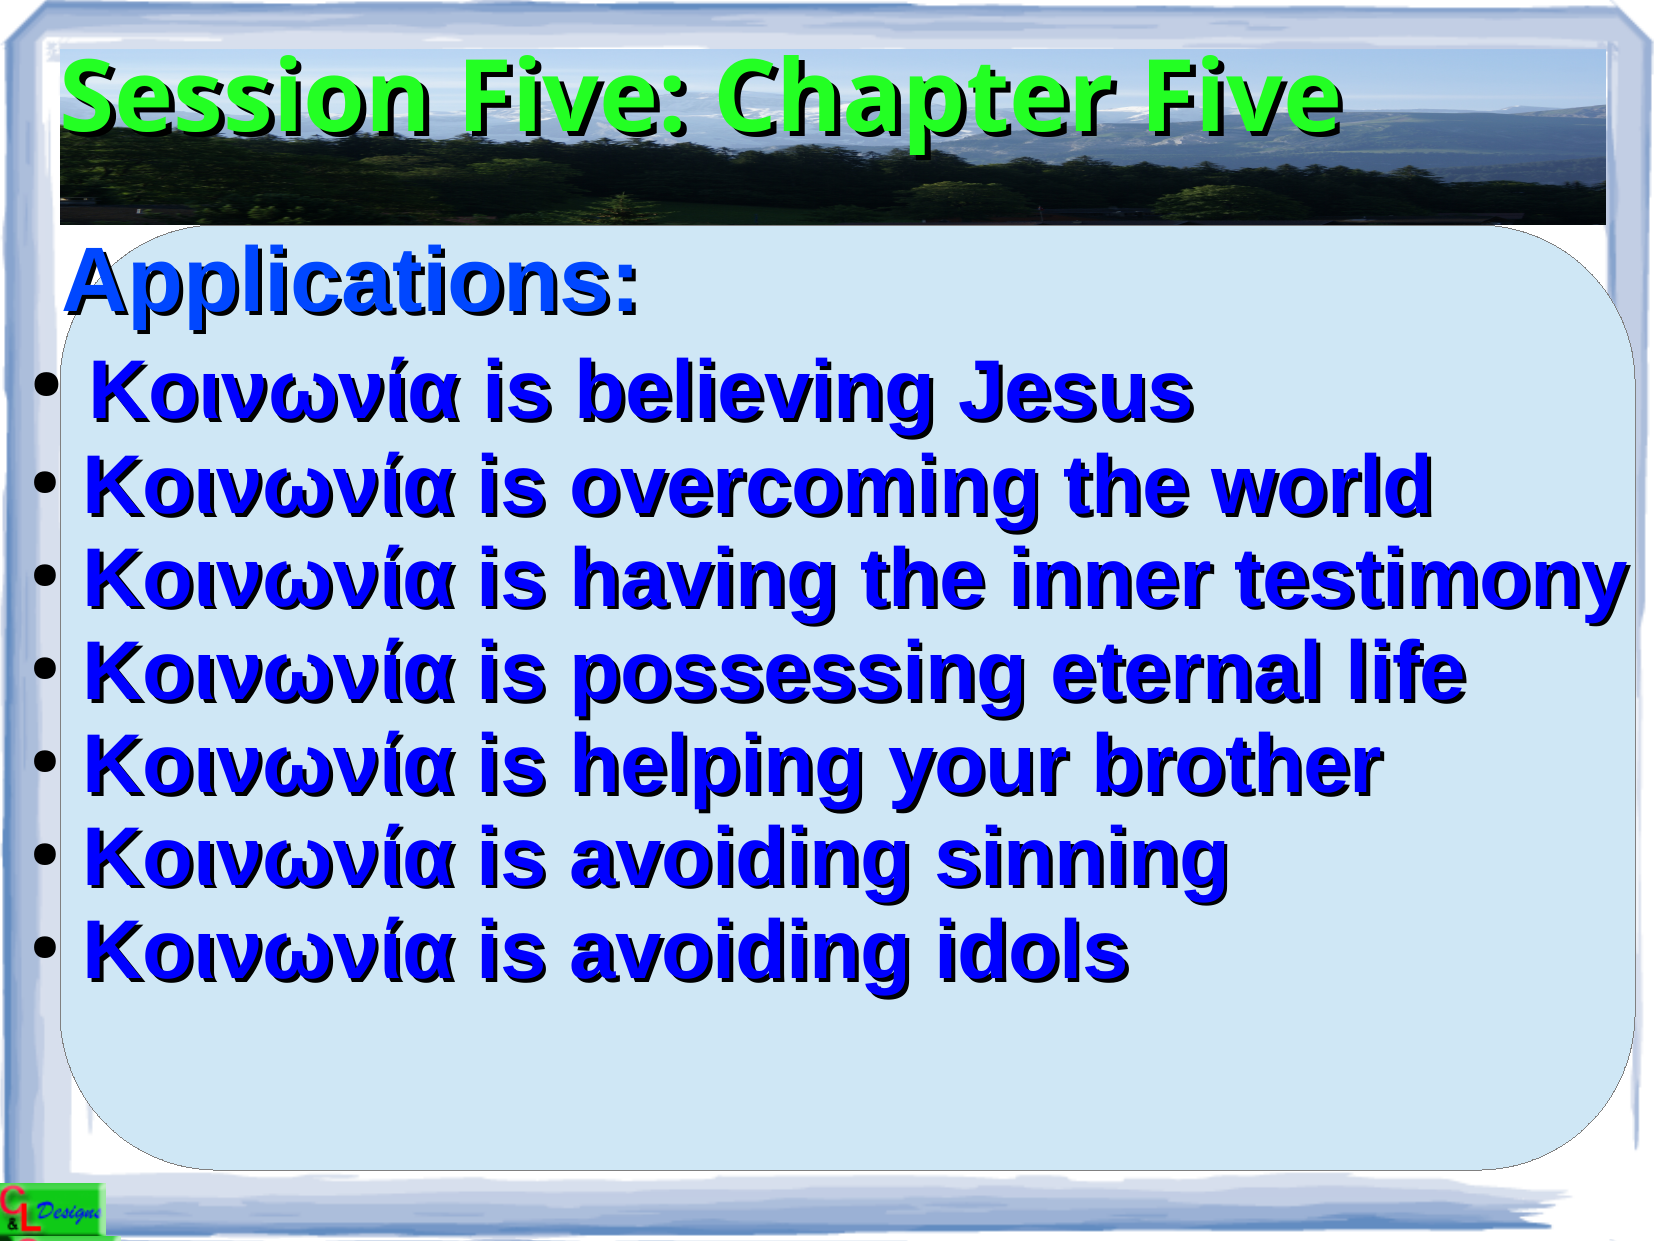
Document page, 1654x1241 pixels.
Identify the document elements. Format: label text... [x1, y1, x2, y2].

subtitle Applications: Κοινωνία is believing Jesus Κοινωνία is overcoming the world Κοινωνία is having the inner testimony Κοινωνία is possessing eternal life Κοινωνία is helping your brother Κοινωνία is avoiding sinning Κοινωνία is avoiding idols [30, 210, 1654, 1241]
text_box Session Five: Chapter Five [45, 19, 1621, 166]
picture [0, 0, 1654, 1241]
